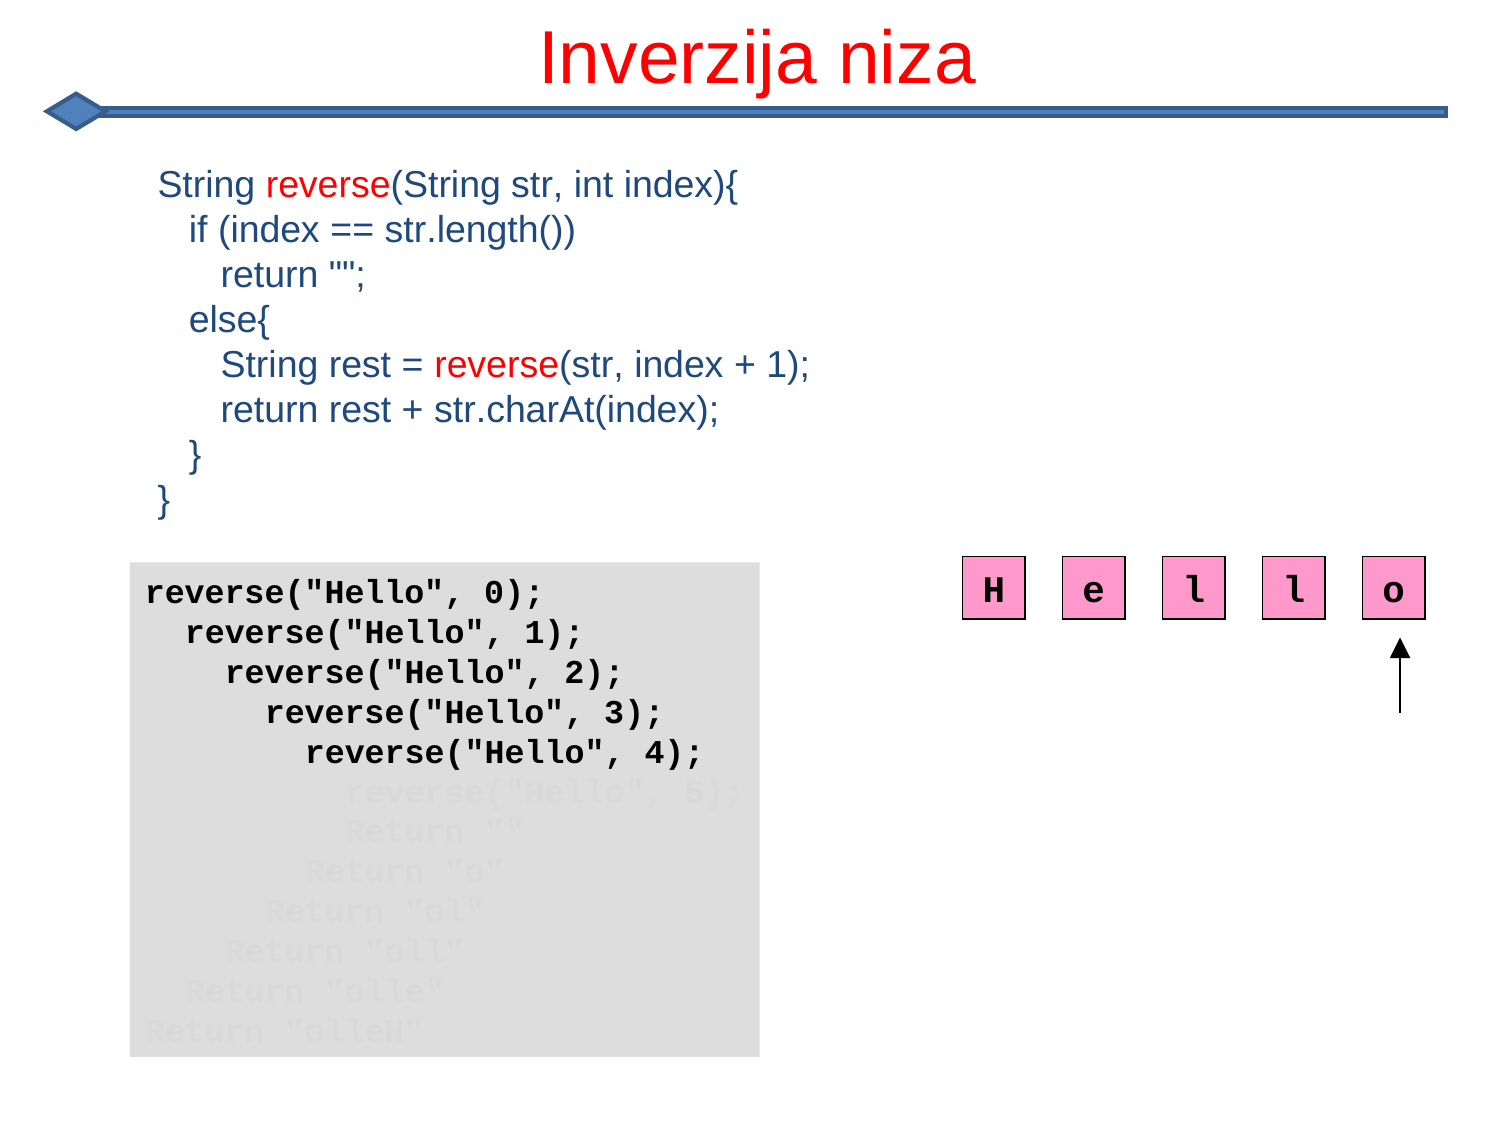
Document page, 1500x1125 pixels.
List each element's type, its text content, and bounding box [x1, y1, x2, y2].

text_box reverse("Hello", 0); reverse("Hello", 1); reverse("Hello", 2); reverse("Hello", 3); reverse("Hello", 4); reverse("Hello", 5); Return "" Return "o" Return "ol" Return "oll" Return "olle" Return "olleH" [129, 562, 760, 1057]
text_box String reverse(String str, int index){ if (index == str.length()) return ""; else{ String rest = reverse(str, index + 1); return rest + str.charAt(index); } } [142, 152, 826, 528]
title Inverzija niza [82, 0, 1433, 108]
text_box l [1262, 556, 1325, 620]
text_box o [1362, 556, 1426, 620]
text_box H [962, 556, 1025, 620]
text_box e [1062, 556, 1126, 620]
text_box l [1162, 556, 1225, 620]
